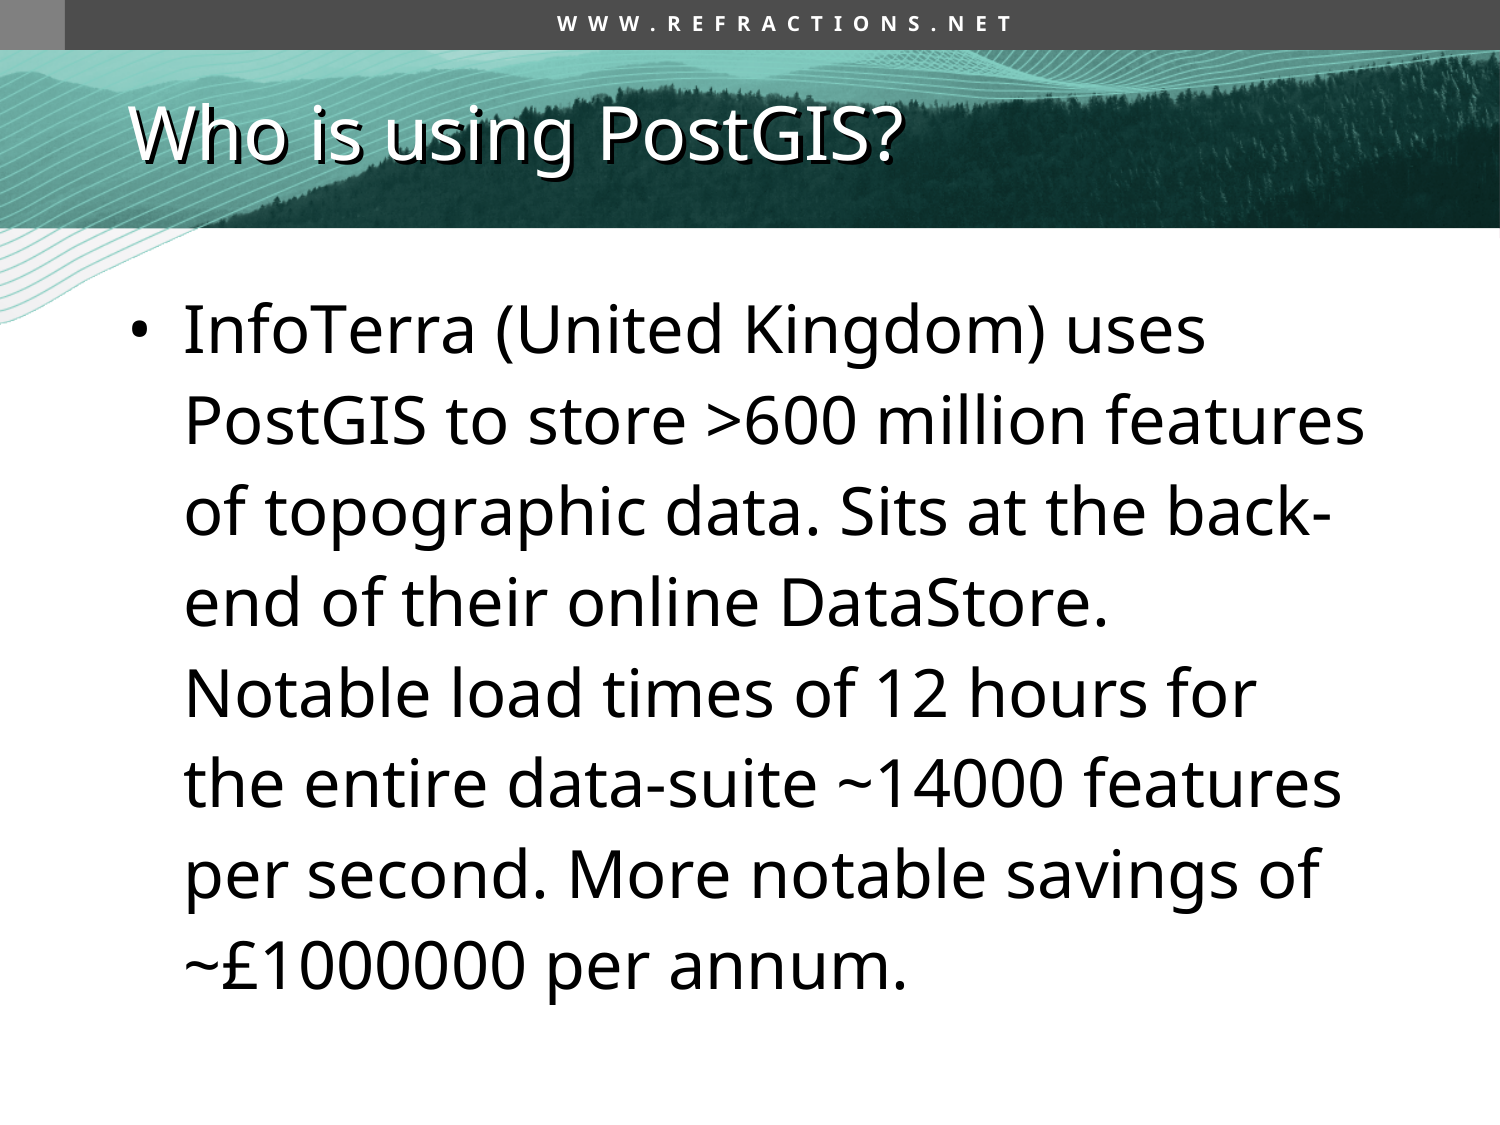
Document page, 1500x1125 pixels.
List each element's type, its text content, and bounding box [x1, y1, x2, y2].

picture [0, 50, 1500, 325]
title Who is using PostGIS? [112, 49, 1388, 213]
list InfoTerra (United Kingdom) uses PostGIS to store >600 million features of topographic data. Sits at the back-end of their online DataStore. Notable load times of 12 hours for the entire data-suite ~14000 features per second. More notable savings of ~£1000000 per annum. [112, 274, 1388, 1050]
